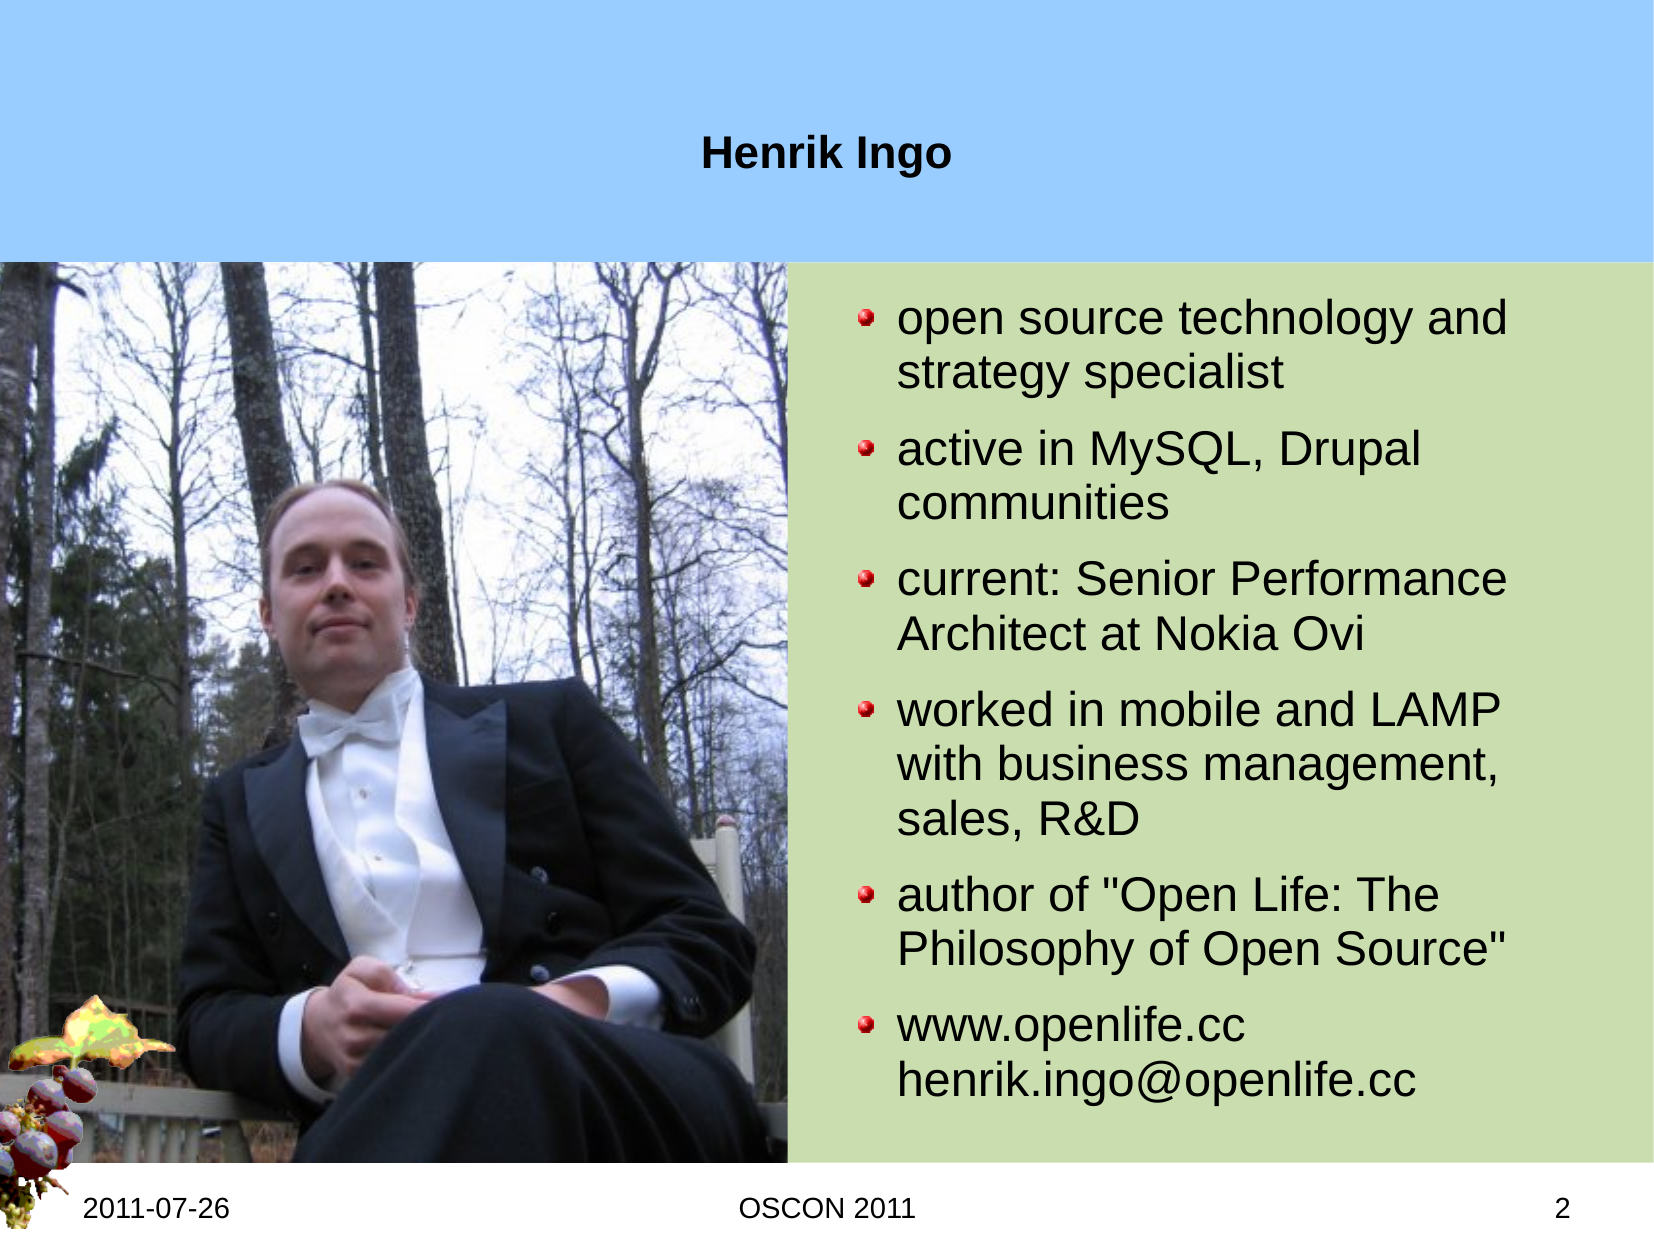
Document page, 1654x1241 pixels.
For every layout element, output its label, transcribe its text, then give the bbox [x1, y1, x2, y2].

list open source technology and strategy specialist active in MySQL, Drupal communities current: Senior Performance Architect at Nokia Ovi worked in mobile and LAMP with business management, sales, R&D author of "Open Life: The Philosophy of Open Source" www.openlife.cc henrik.ingo@openlife.cc [845, 290, 1572, 1109]
picture [0, 262, 788, 1229]
title Henrik Ingo [82, 49, 1571, 257]
